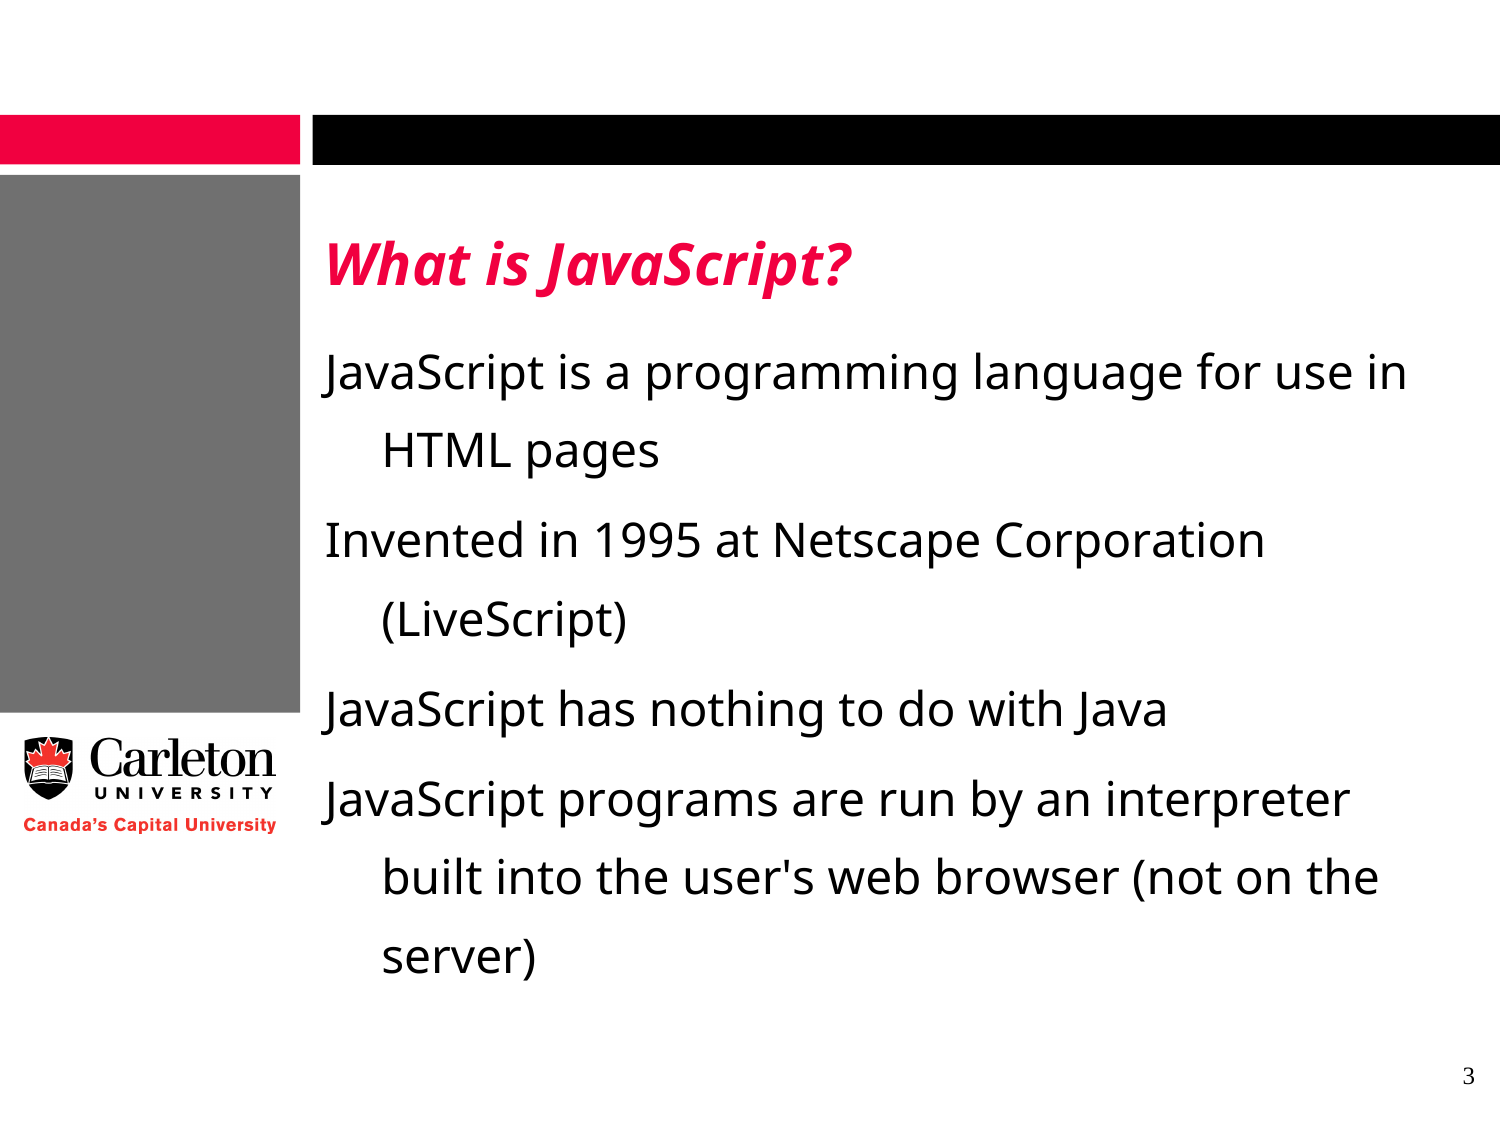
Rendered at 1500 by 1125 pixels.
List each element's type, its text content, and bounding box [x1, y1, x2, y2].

picture [24, 737, 276, 834]
list JavaScript is a programming language for use in HTML pages Invented in 1995 at Netscape Corporation (LiveScript) JavaScript has nothing to do with Java JavaScript programs are run by an interpreter built into the user's web browser (not on the server) [324, 324, 1450, 1036]
title What is JavaScript? [324, 194, 1450, 324]
